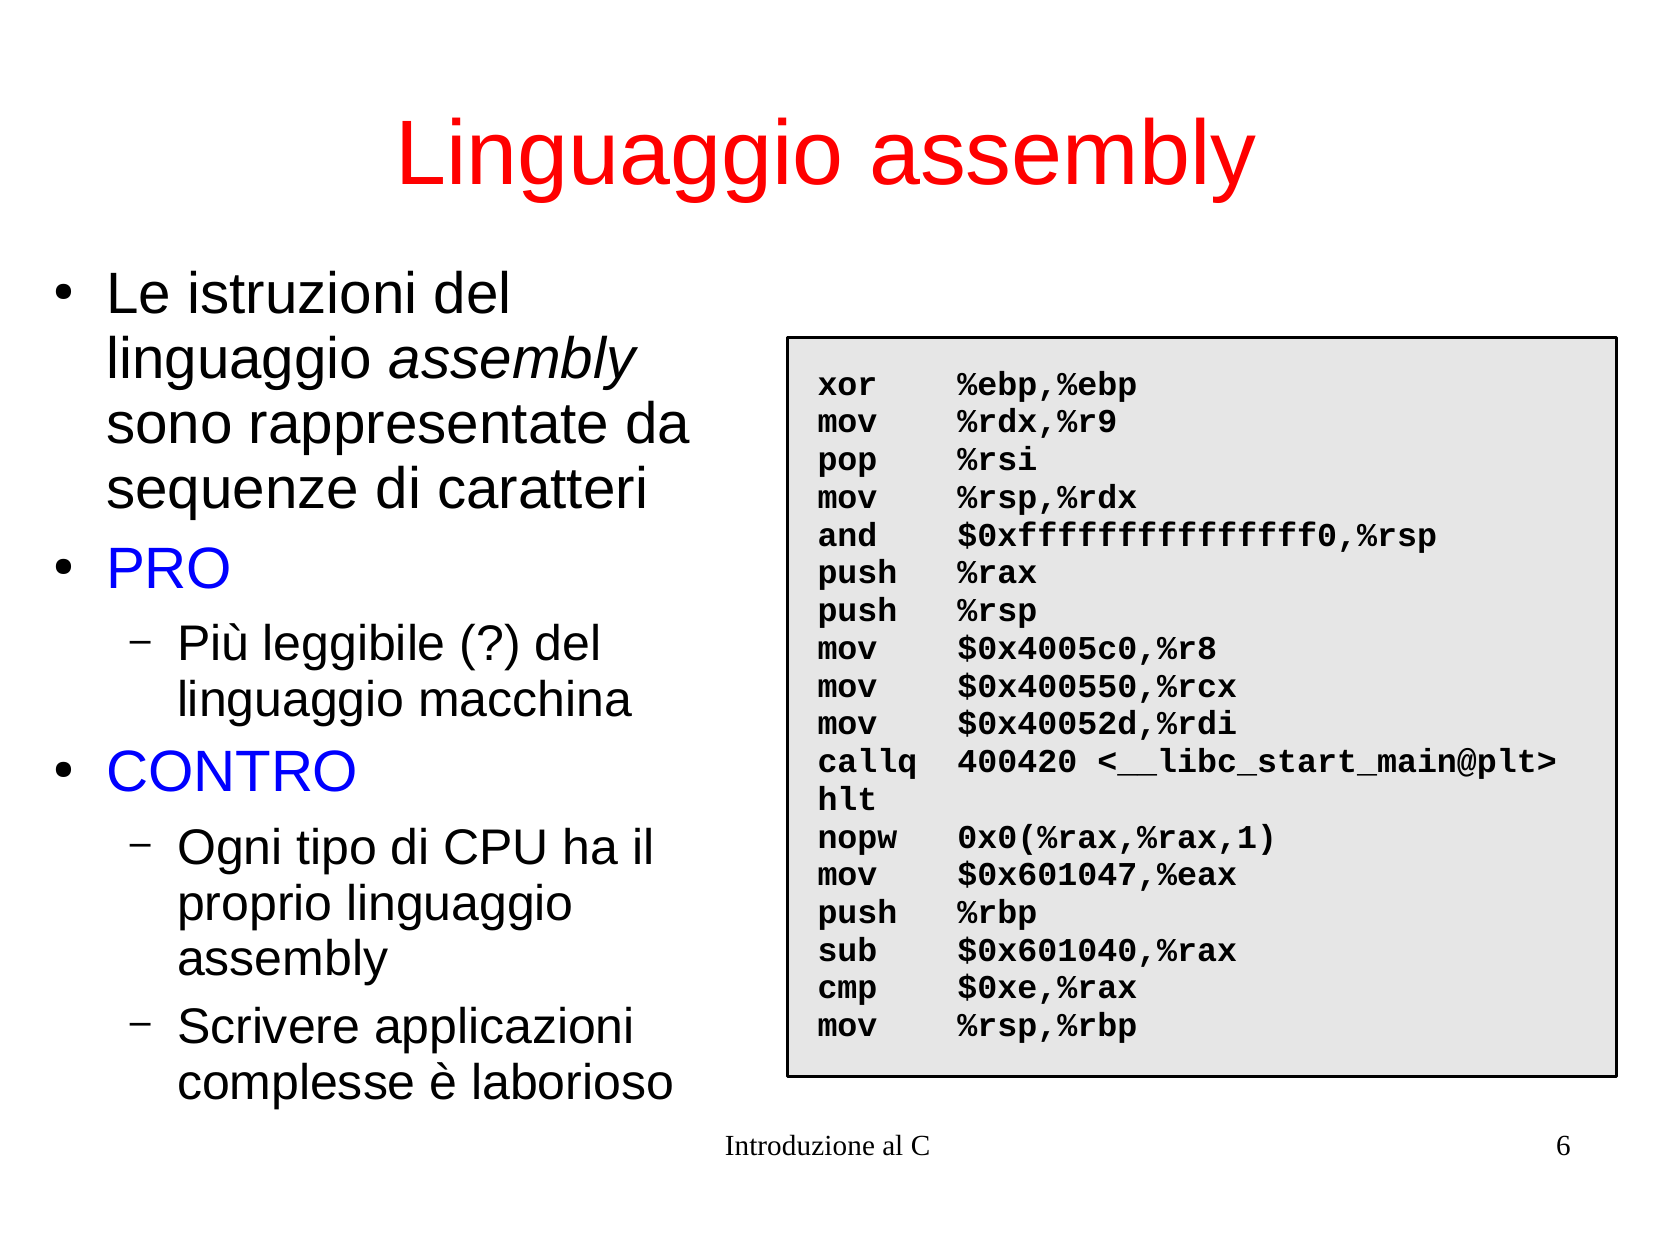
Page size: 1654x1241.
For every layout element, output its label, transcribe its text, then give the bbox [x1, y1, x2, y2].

list Le istruzioni del linguaggio assembly sono rappresentate da sequenze di caratteri PRO Più leggibile (?) del linguaggio macchina CONTRO Ogni tipo di CPU ha il proprio linguaggio assembly Scrivere applicazioni complesse è laborioso [35, 260, 703, 1080]
text_box xor %ebp,%ebp mov %rdx,%r9 pop %rsi mov %rsp,%rdx and $0xfffffffffffffff0,%rsp push %rax push %rsp mov $0x4005c0,%r8 mov $0x400550,%rcx mov $0x40052d,%rdi callq 400420 <__libc_start_main@plt> hlt nopw 0x0(%rax,%rax,1) mov $0x601047,%eax push %rbp sub $0x601040,%rax cmp $0xe,%rax mov %rsp,%rbp [787, 337, 1617, 1077]
title Linguaggio assembly [82, 49, 1571, 257]
